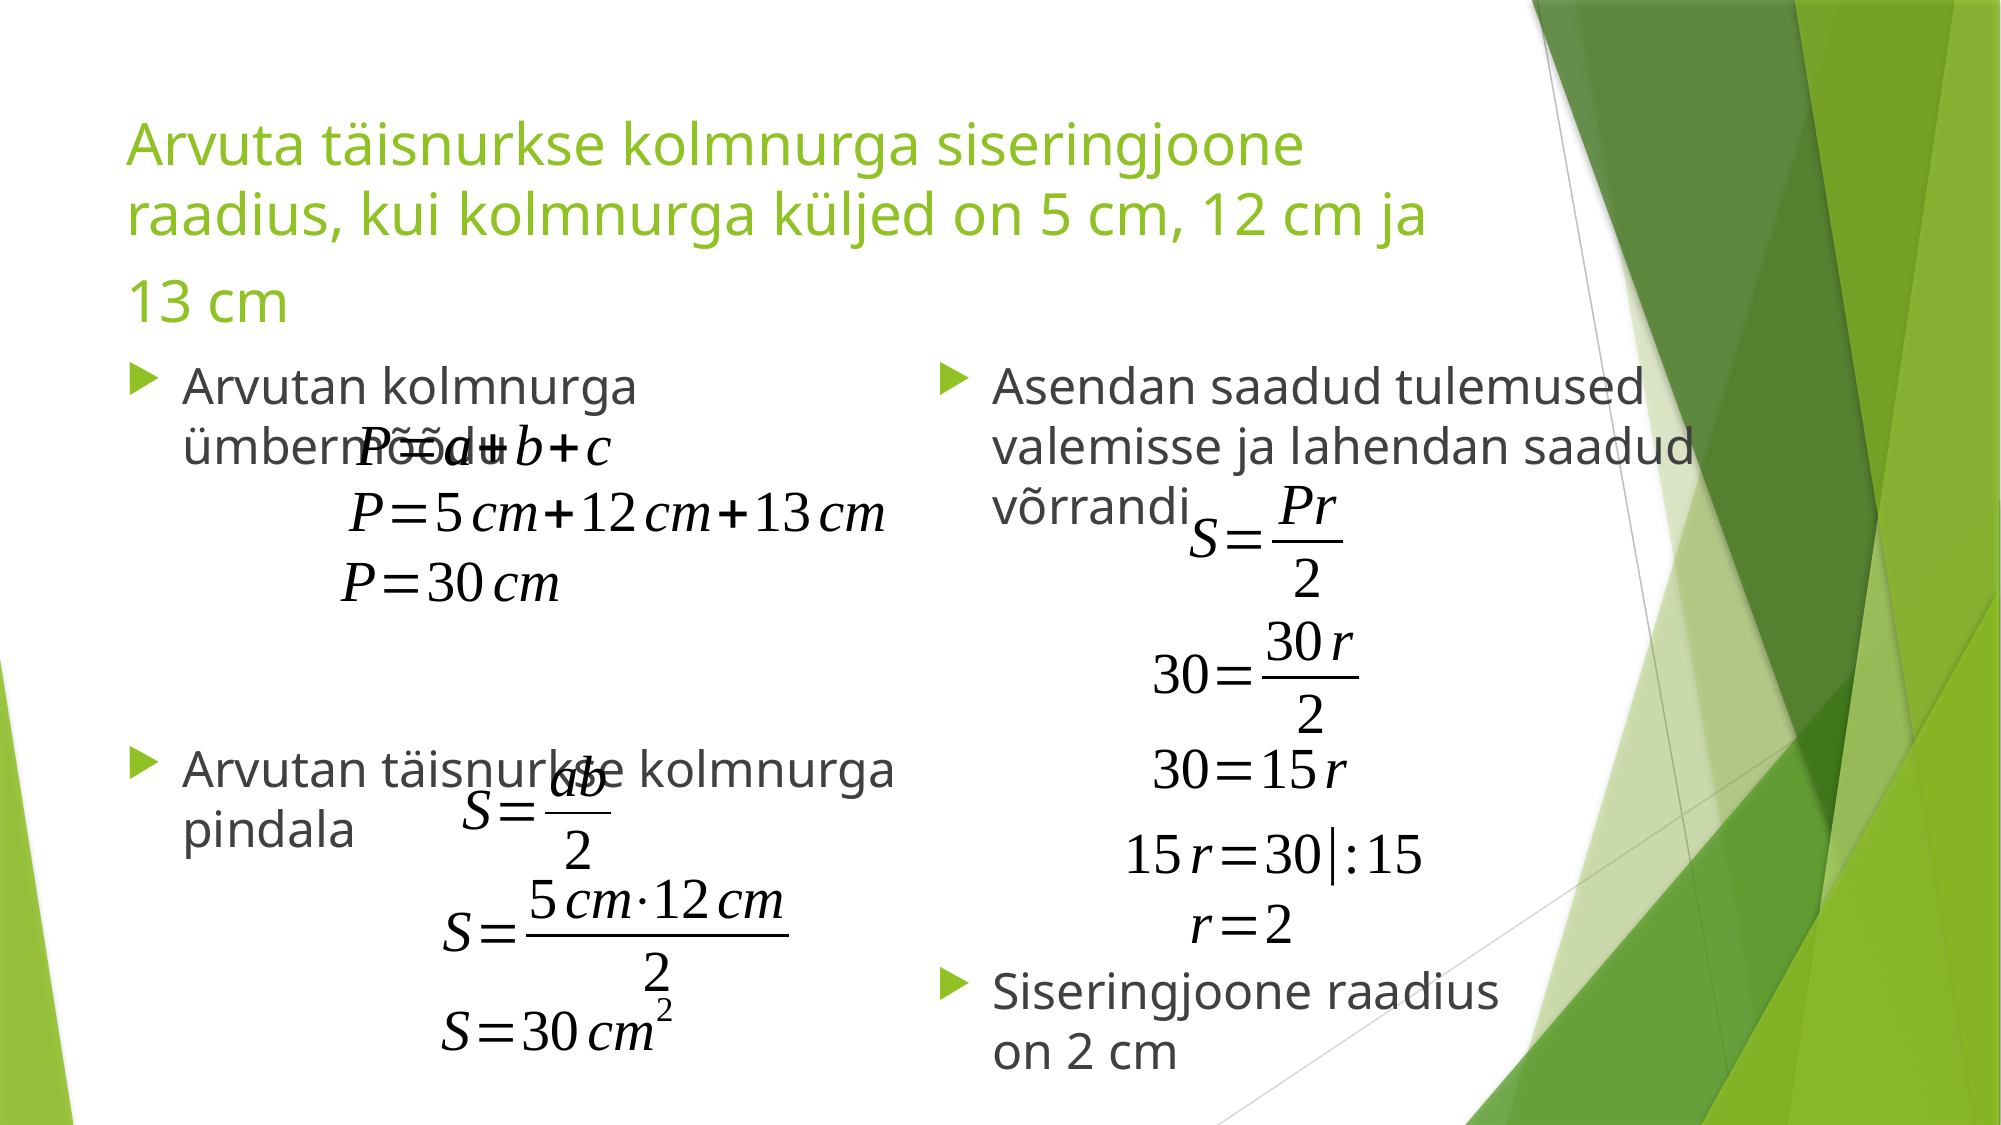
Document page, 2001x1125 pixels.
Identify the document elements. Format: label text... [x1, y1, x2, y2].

title Arvuta täisnurkse kolmnurga siseringjoone raadius, kui kolmnurga küljed on 5 cm, 12 cm ja 13 cm [111, 99, 1522, 265]
chart [432, 744, 798, 1063]
chart [331, 549, 567, 615]
chart [1118, 821, 1430, 889]
chart [347, 413, 621, 478]
list Asendan saadud tulemused valemisse ja lahendan saadud võrrandi Siseringjoone raadius on 2 cm [921, 265, 1785, 1093]
chart [339, 479, 894, 545]
chart [1145, 608, 1368, 802]
list Arvutan kolmnurga ümbermõõdu Arvutan täisnurkse kolmnurga pindala [111, 265, 921, 1034]
chart [1183, 891, 1300, 956]
